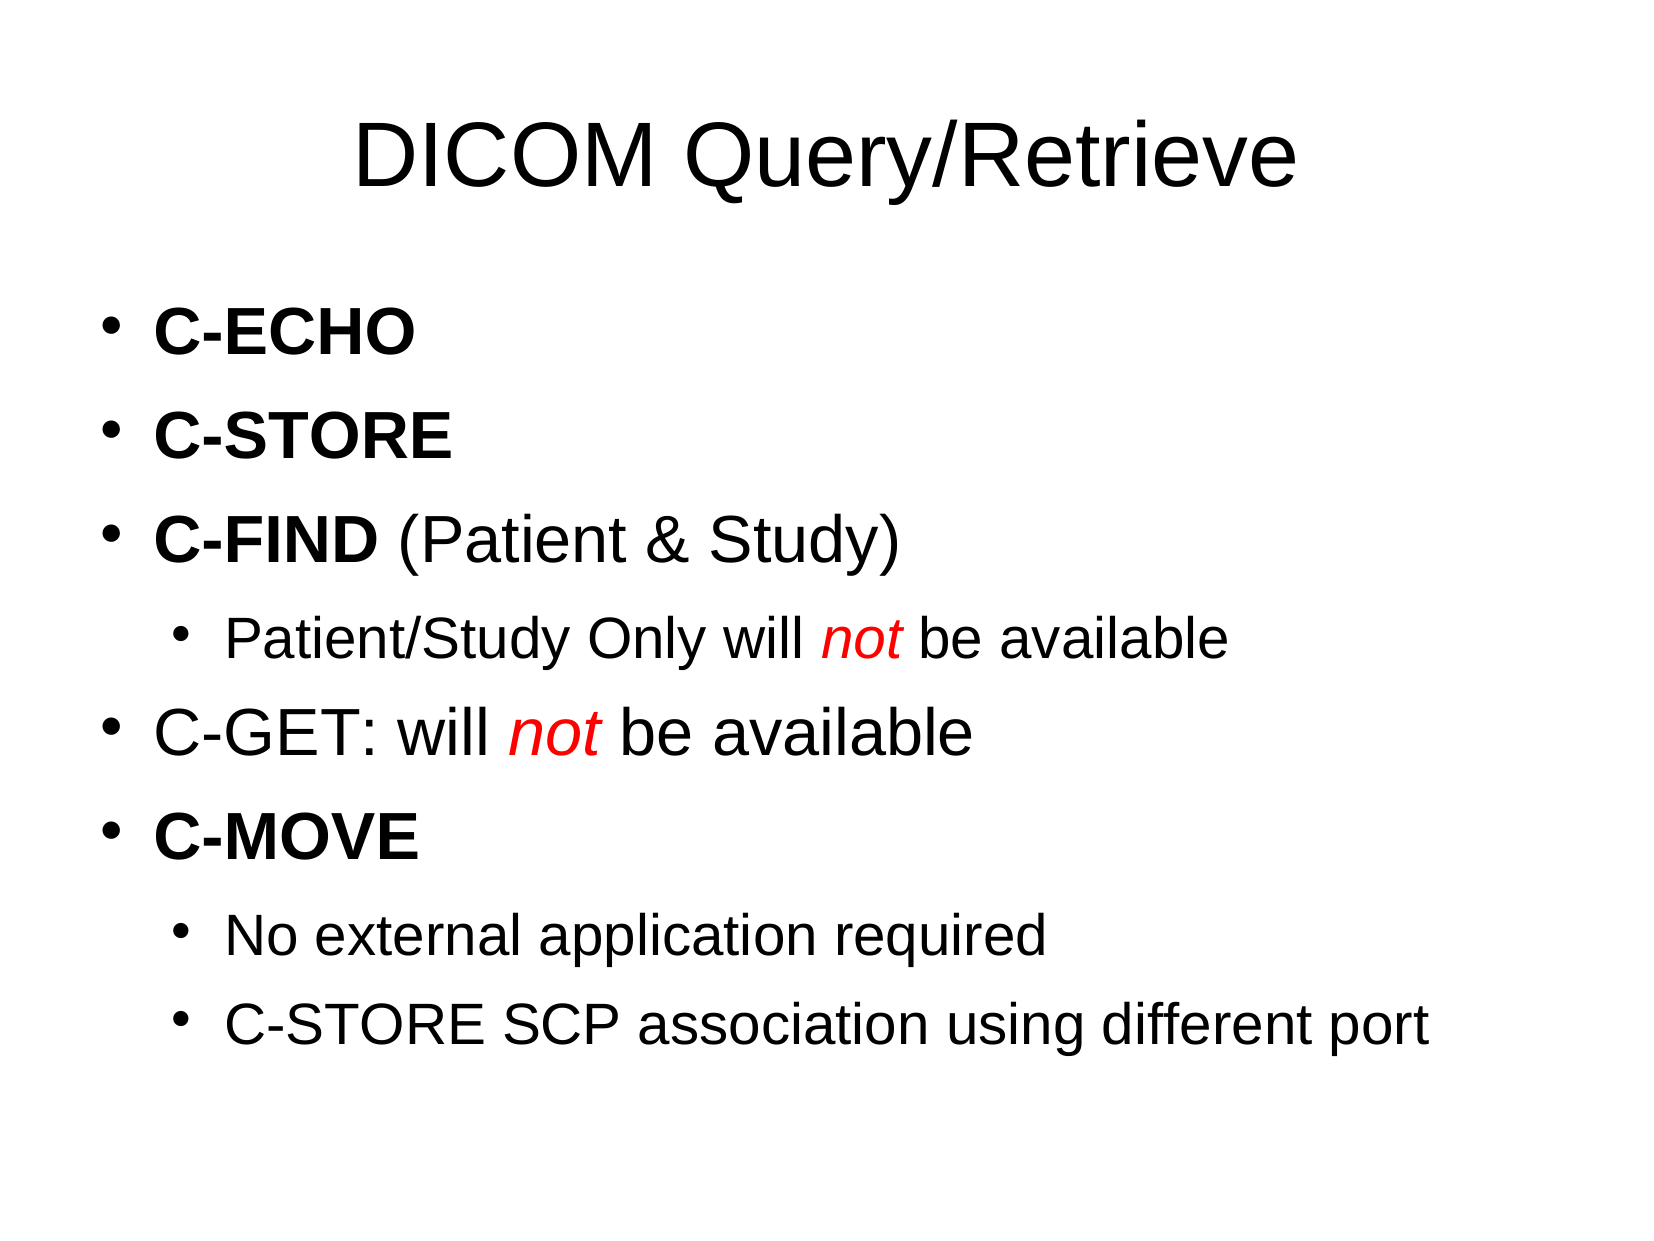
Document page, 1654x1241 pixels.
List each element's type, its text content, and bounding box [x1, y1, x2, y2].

list C-ECHO C-STORE C-FIND (Patient & Study) Patient/Study Only will not be available C-GET: will not be available C-MOVE No external application required C-STORE SCP association using different port [82, 290, 1571, 1109]
title DICOM Query/Retrieve [82, 49, 1571, 257]
